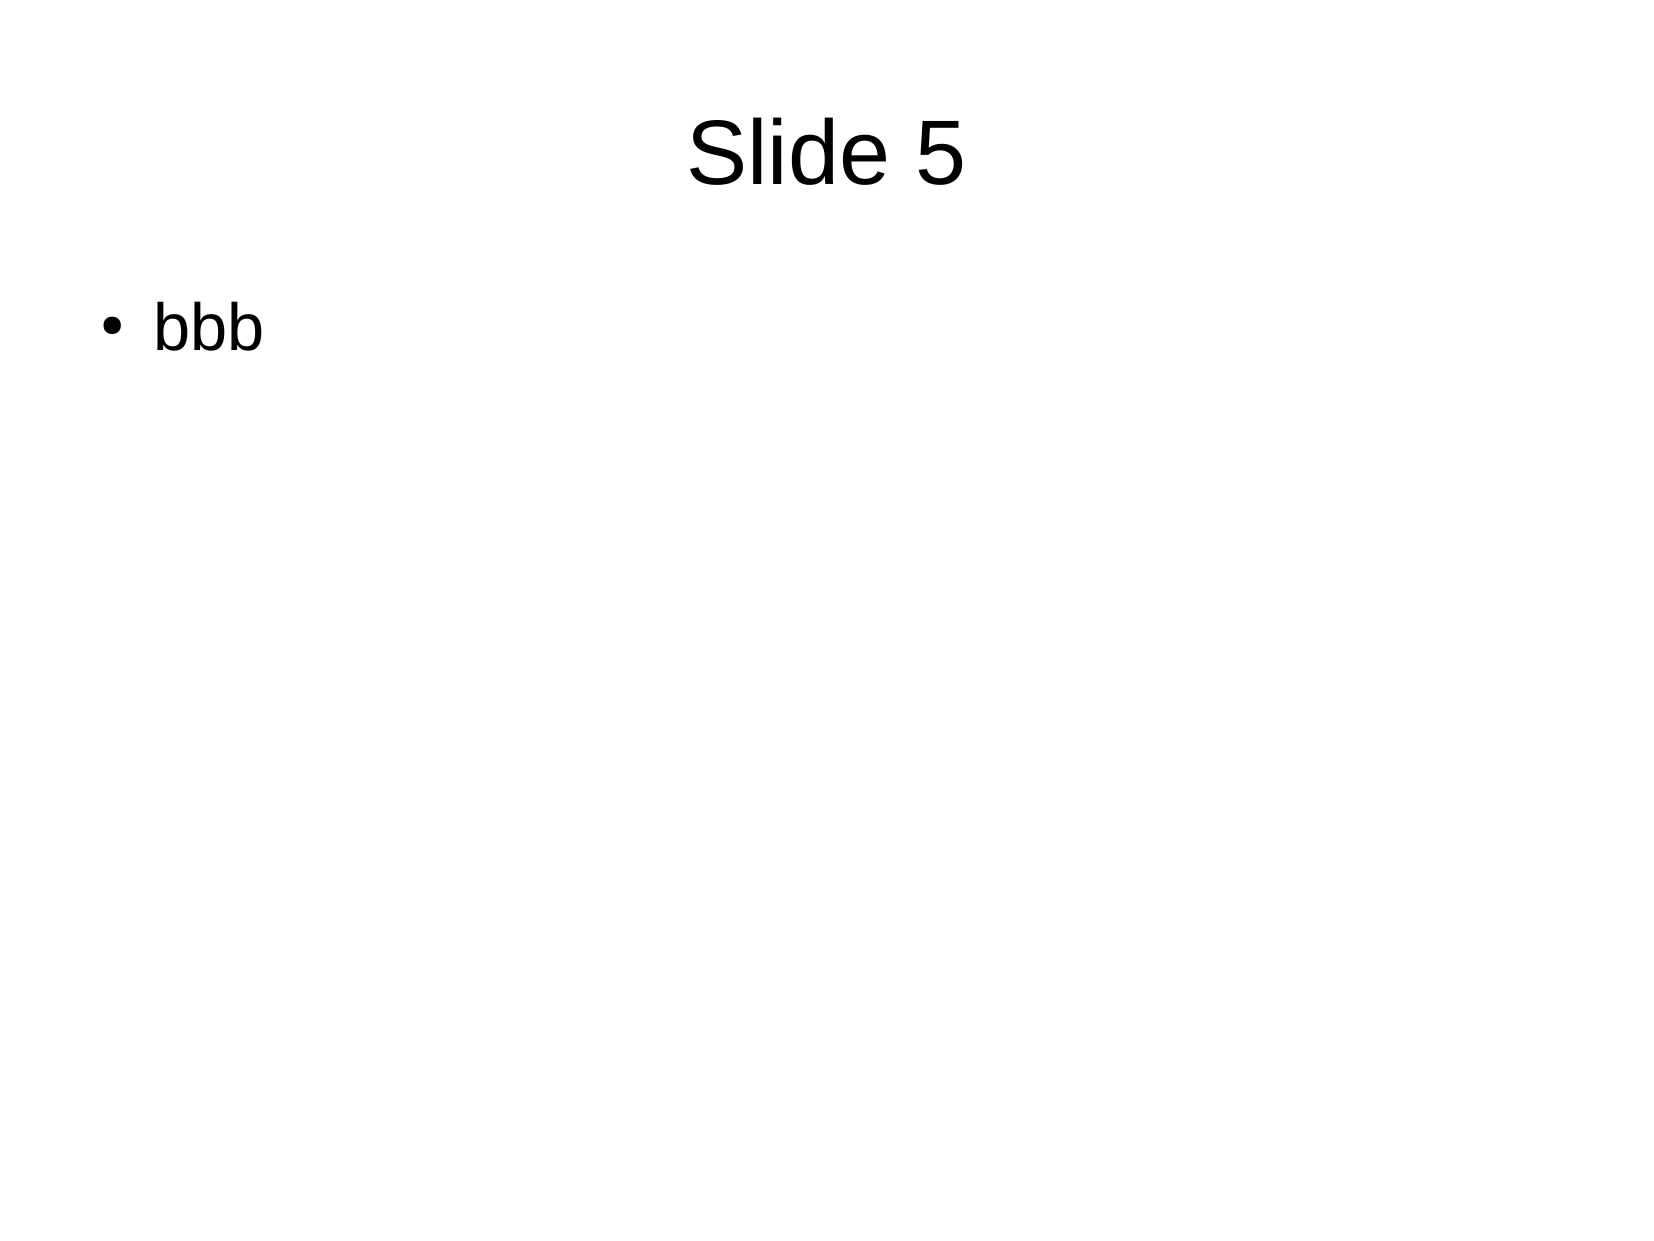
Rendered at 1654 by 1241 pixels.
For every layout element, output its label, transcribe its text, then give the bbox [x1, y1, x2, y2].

title Slide 5 [82, 49, 1571, 257]
list bbb [82, 290, 1571, 1010]
